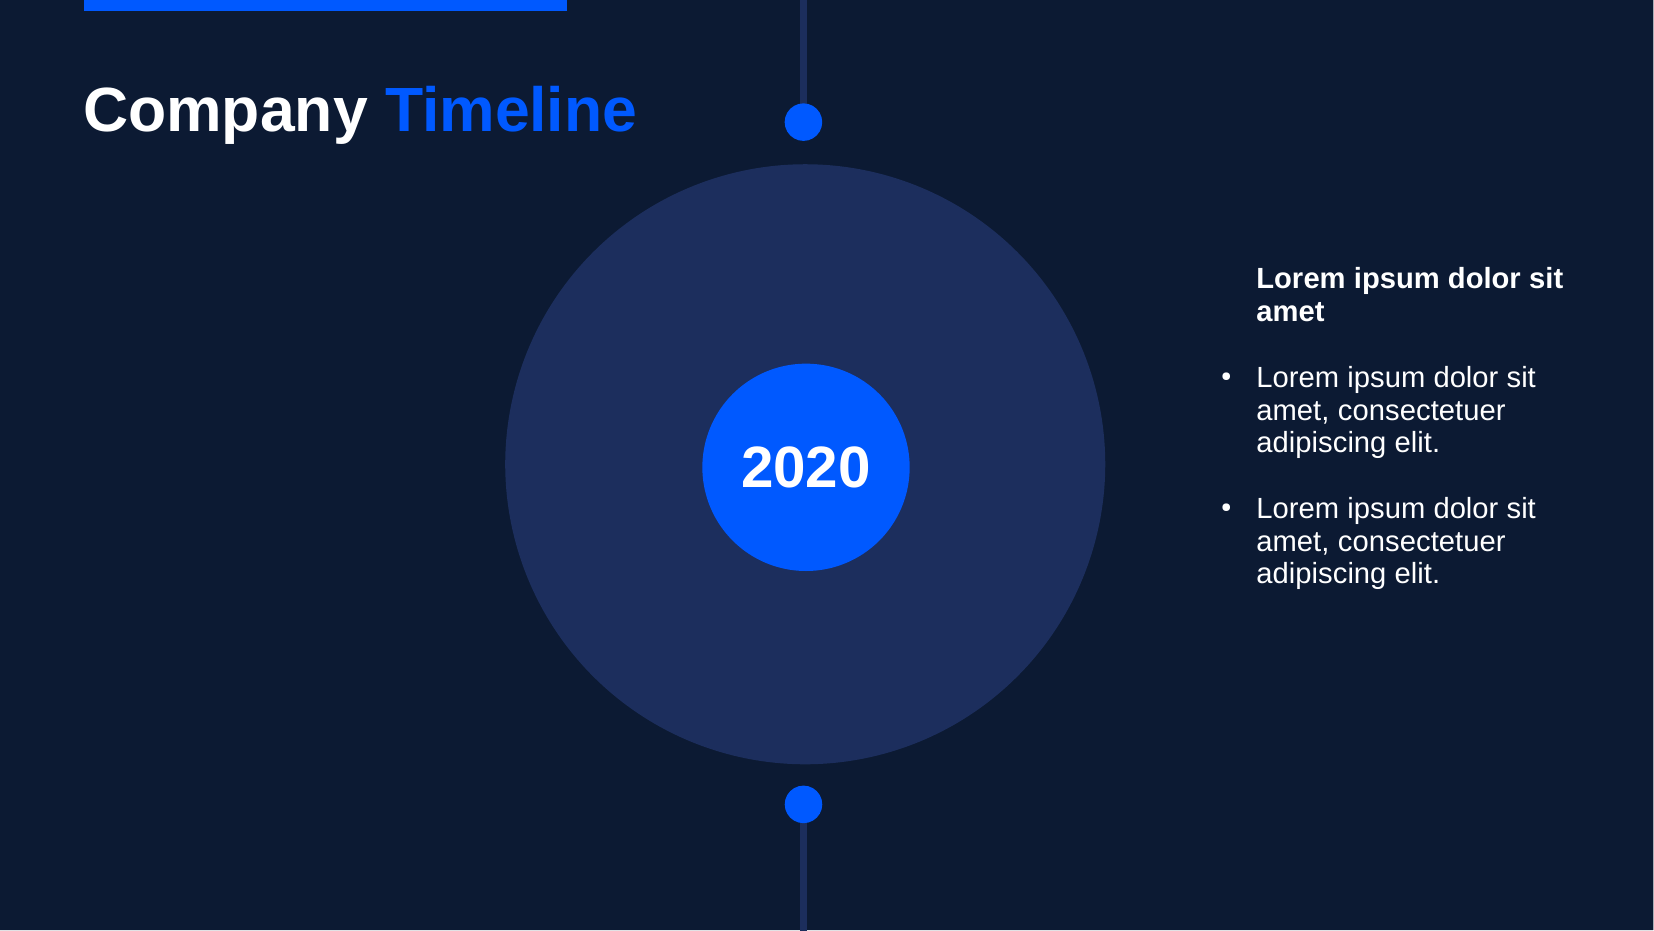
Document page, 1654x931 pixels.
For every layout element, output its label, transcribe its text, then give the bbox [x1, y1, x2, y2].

text_box [505, 164, 1106, 765]
text_box Lorem ipsum dolor sit amet Lorem ipsum dolor sit amet, consectetuer adipiscing elit. Lorem ipsum dolor sit amet, consectetuer adipiscing elit. [1220, 262, 1576, 713]
title Company Timeline [83, 75, 1570, 188]
text_box [784, 103, 823, 141]
text_box [784, 785, 823, 824]
text_box 2020 [702, 363, 910, 572]
